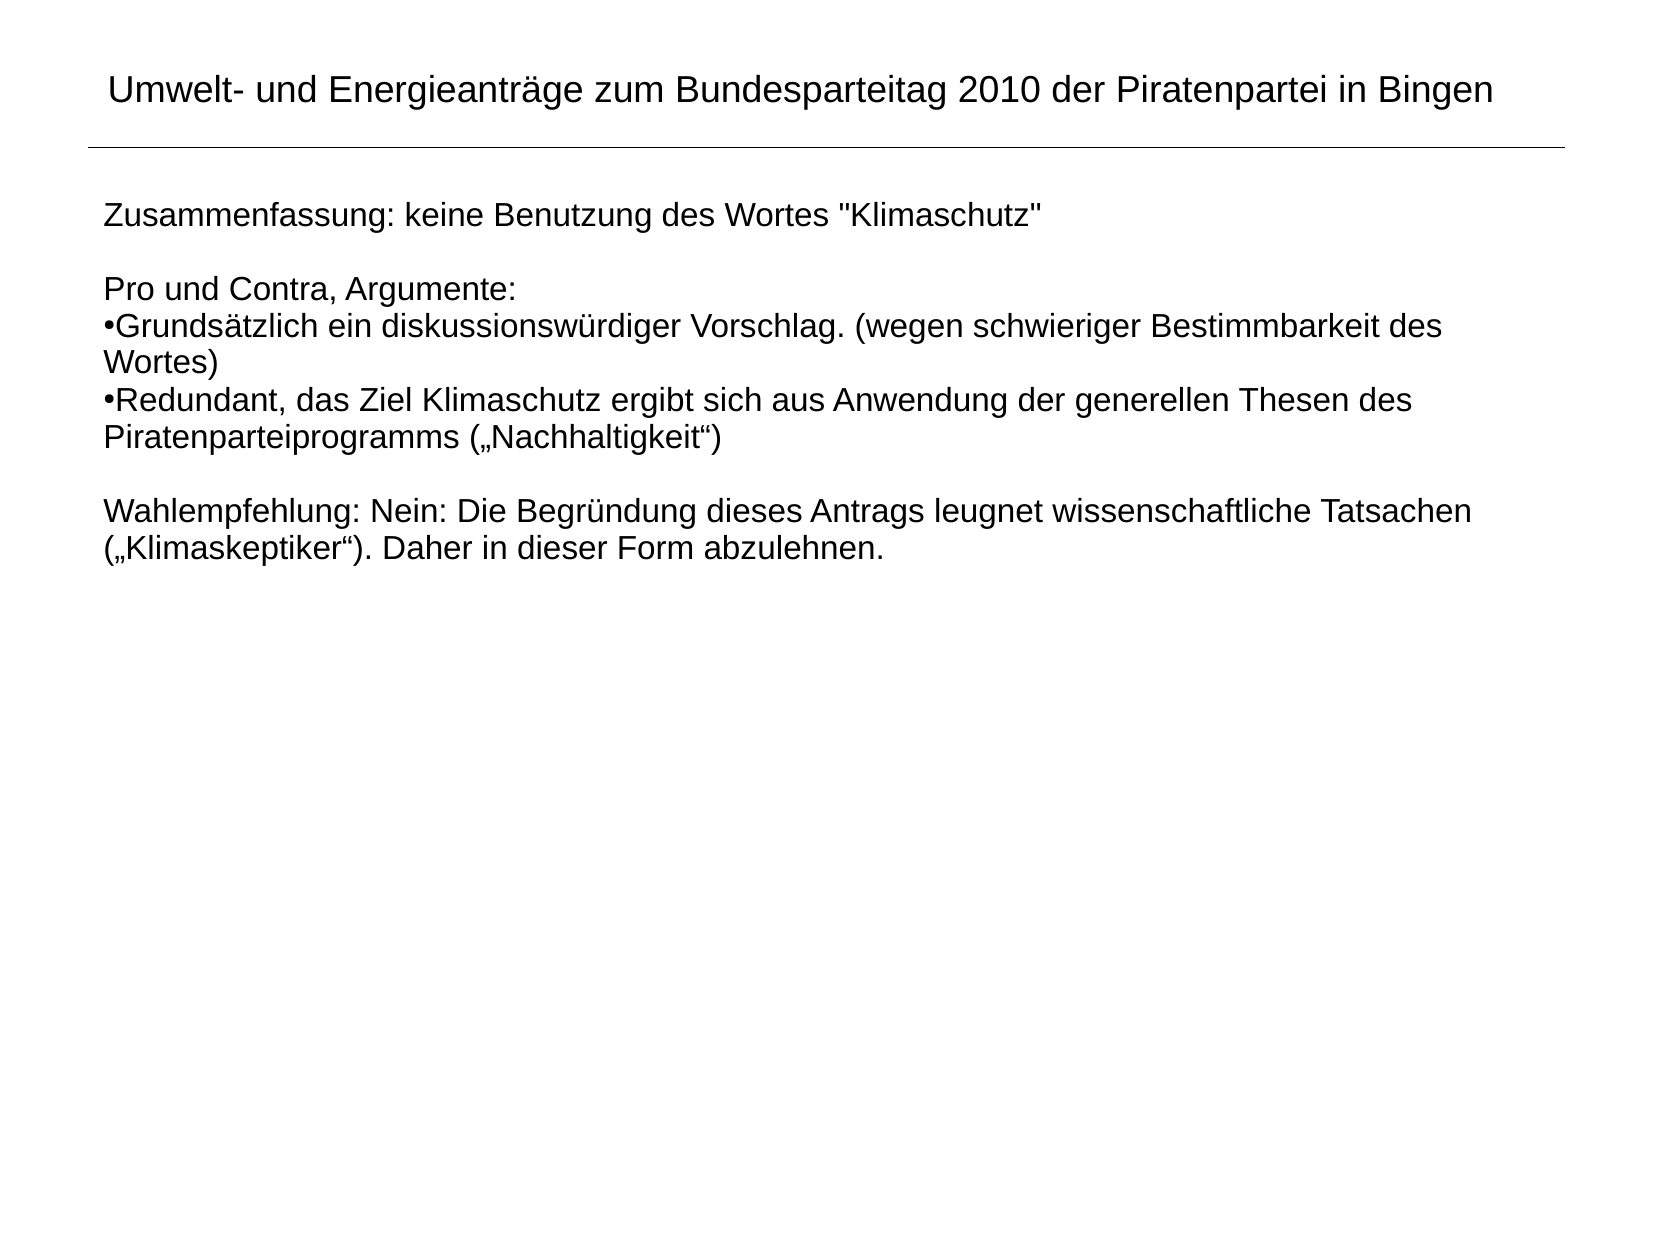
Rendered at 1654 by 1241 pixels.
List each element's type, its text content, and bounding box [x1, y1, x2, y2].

text_box Zusammenfassung: keine Benutzung des Wortes "Klimaschutz" Pro und Contra, Argumente: Grundsätzlich ein diskussionswürdiger Vorschlag. (wegen schwieriger Bestimmbarkeit des Wortes) Redundant, das Ziel Klimaschutz ergibt sich aus Anwendung der generellen Thesen des Piratenparteiprogramms („Nachhaltigkeit“) Wahlempfehlung: Nein: Die Begründung dieses Antrags leugnet wissenschaftliche Tatsachen („Klimaskeptiker“). Daher in dieser Form abzulehnen. [88, 188, 1517, 574]
